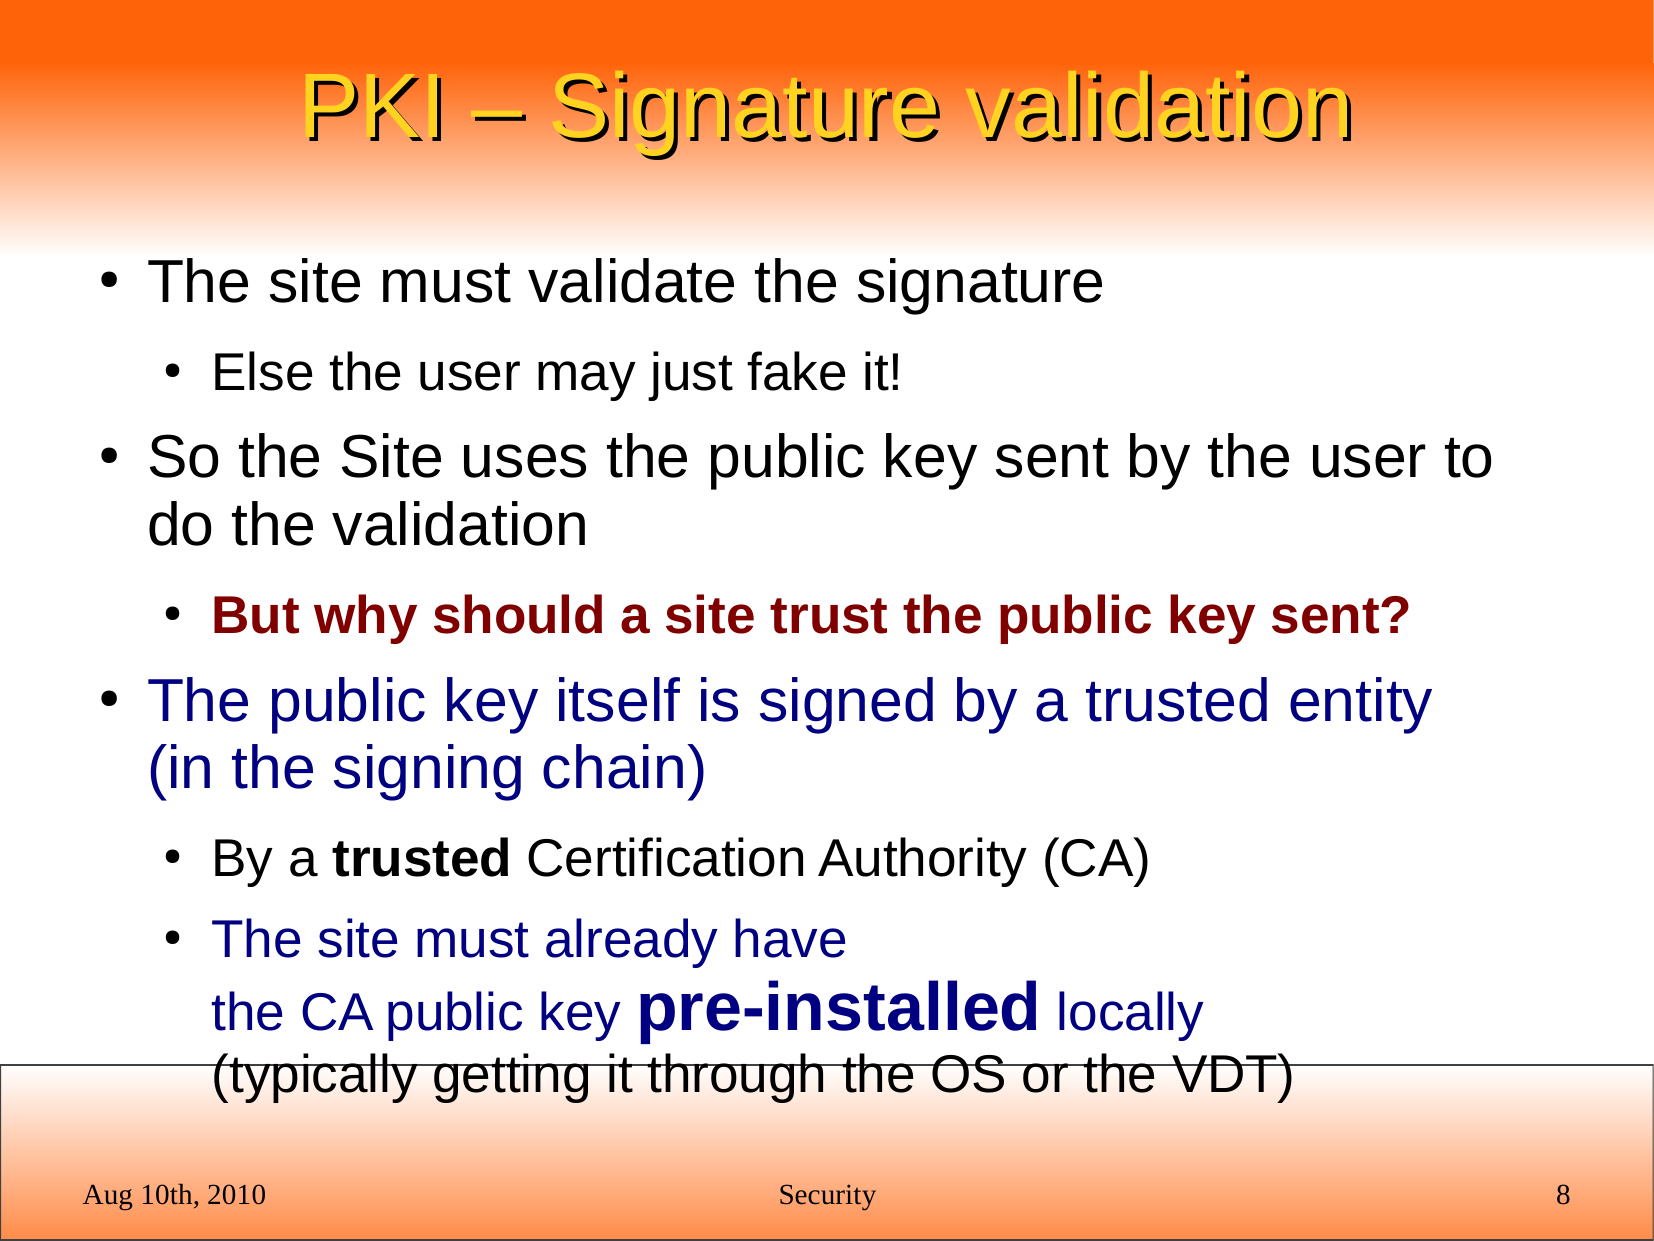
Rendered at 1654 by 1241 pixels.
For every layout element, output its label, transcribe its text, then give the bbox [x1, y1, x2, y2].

list The site must validate the signature Else the user may just fake it! So the Site uses the public key sent by the user to do the validation But why should a site trust the public key sent? The public key itself is signed by a trusted entity (in the signing chain) By a trusted Certification Authority (CA) The site must already have the CA public key pre-installed locally (typically getting it through the OS or the VDT) [82, 247, 1571, 1109]
title PKI – Signature validation [82, 9, 1571, 202]
